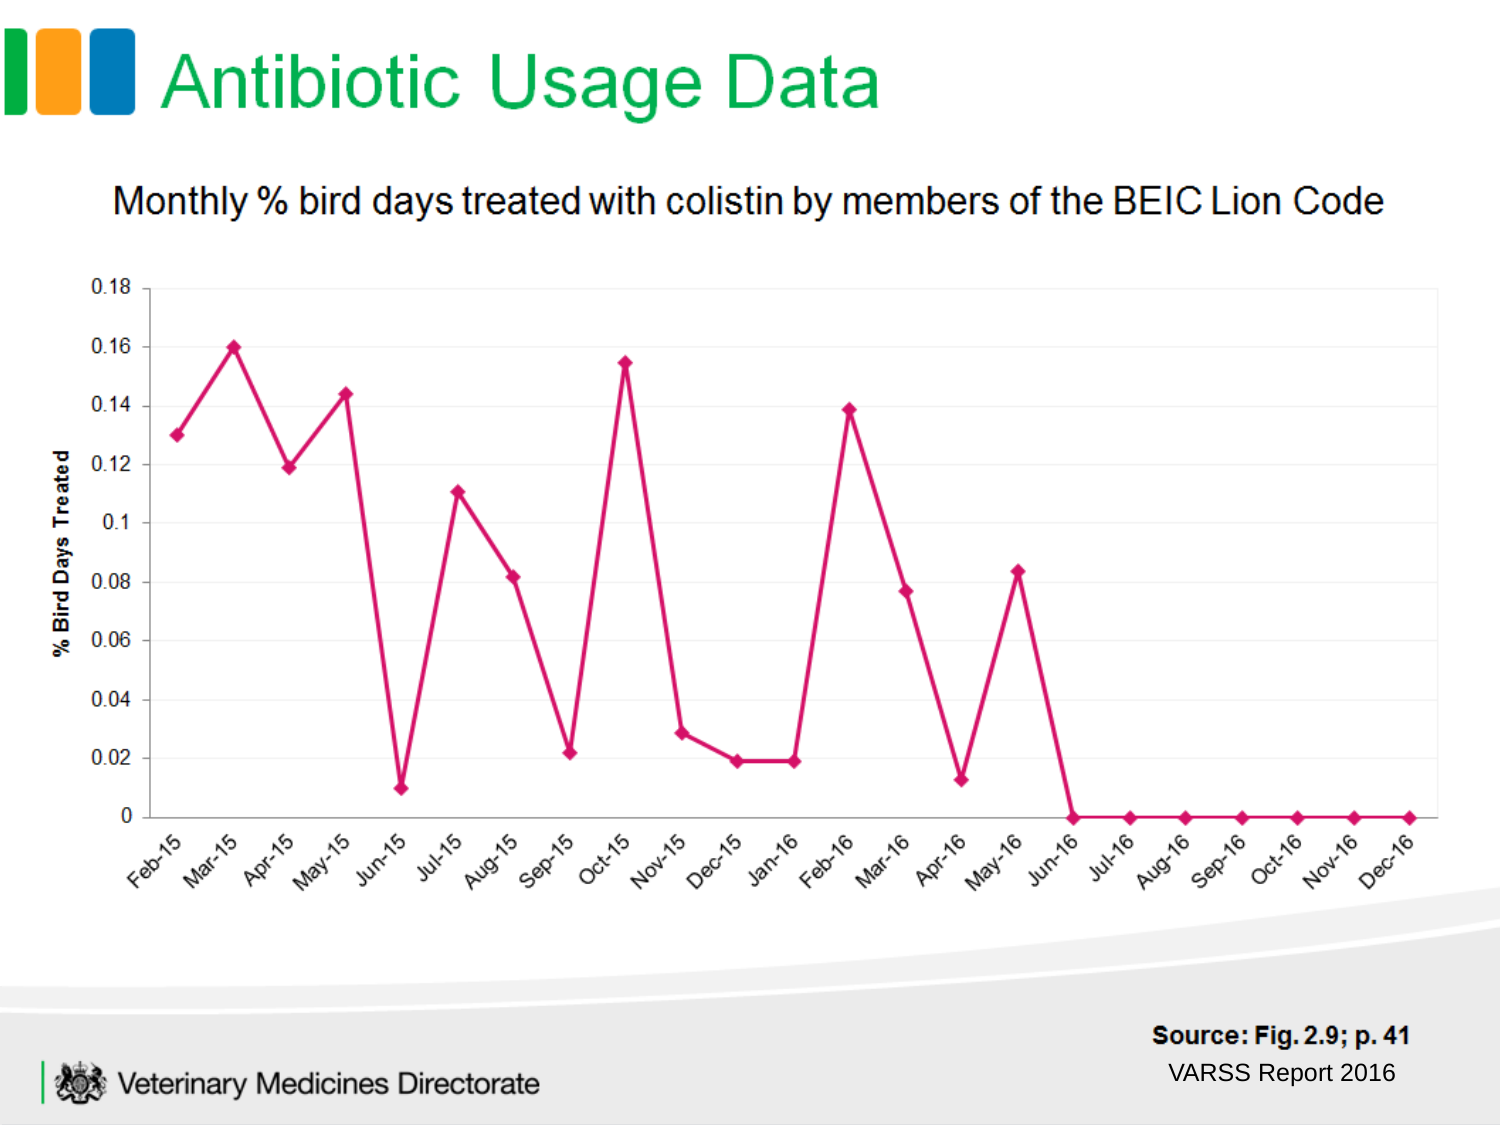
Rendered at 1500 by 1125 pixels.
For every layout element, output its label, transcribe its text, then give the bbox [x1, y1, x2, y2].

picture [1, 0, 1500, 1125]
text_box VARSS Report 2016 [1153, 1048, 1414, 1095]
